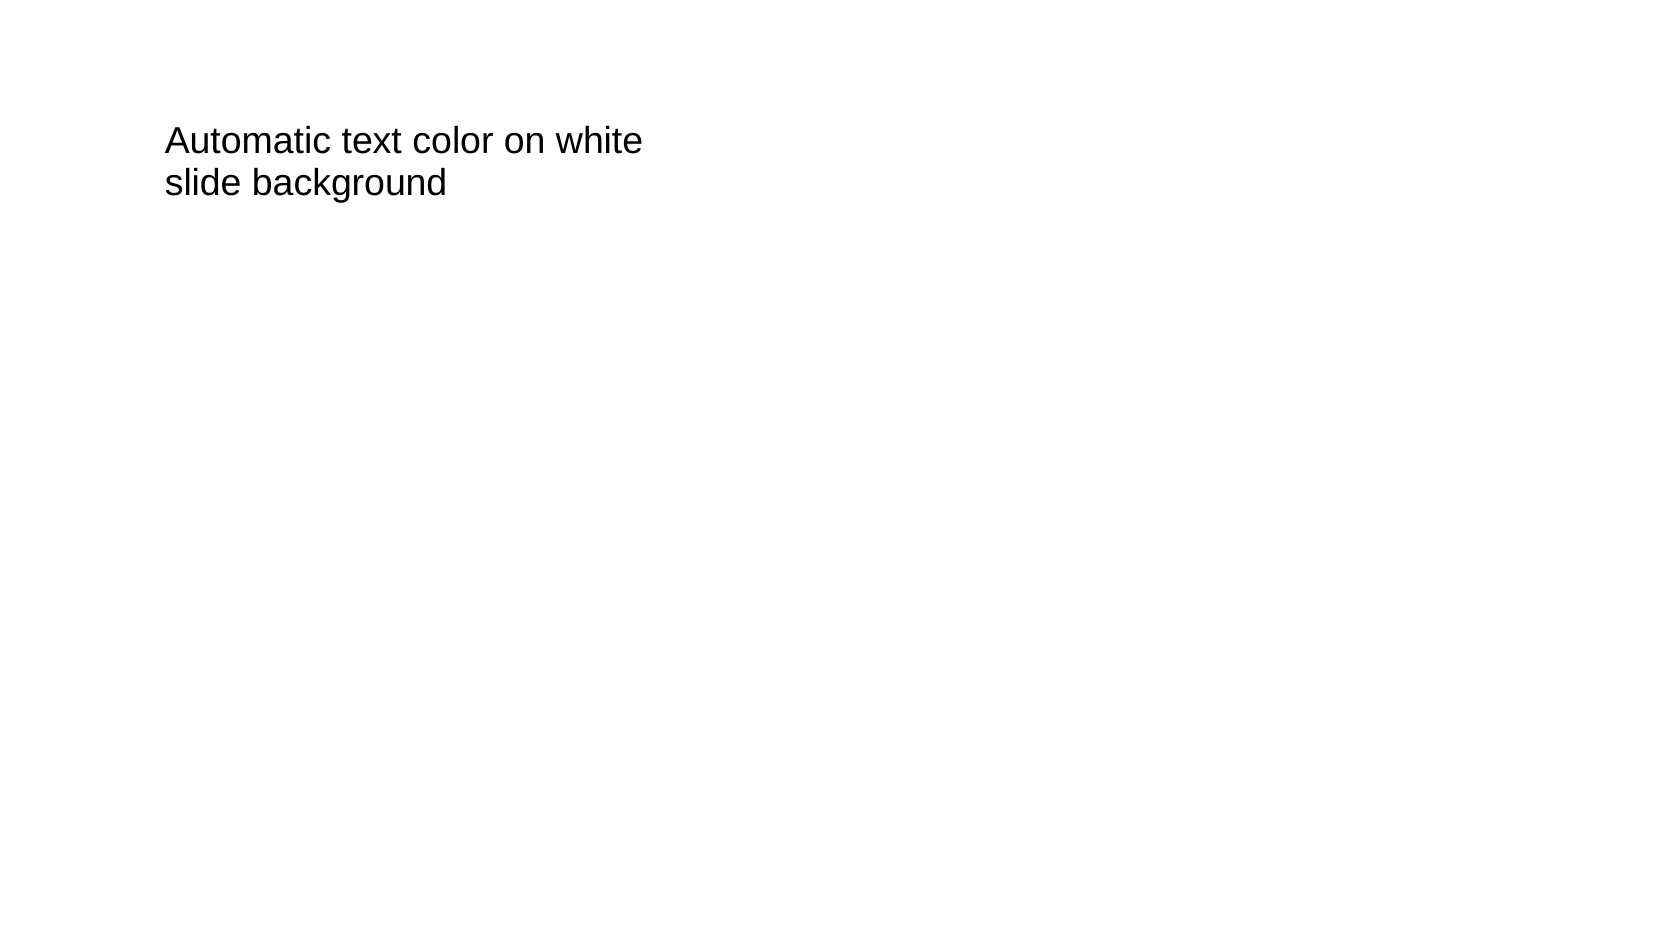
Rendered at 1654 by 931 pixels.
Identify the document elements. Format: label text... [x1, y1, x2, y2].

text_box Automatic text color on white slide background [150, 112, 713, 212]
